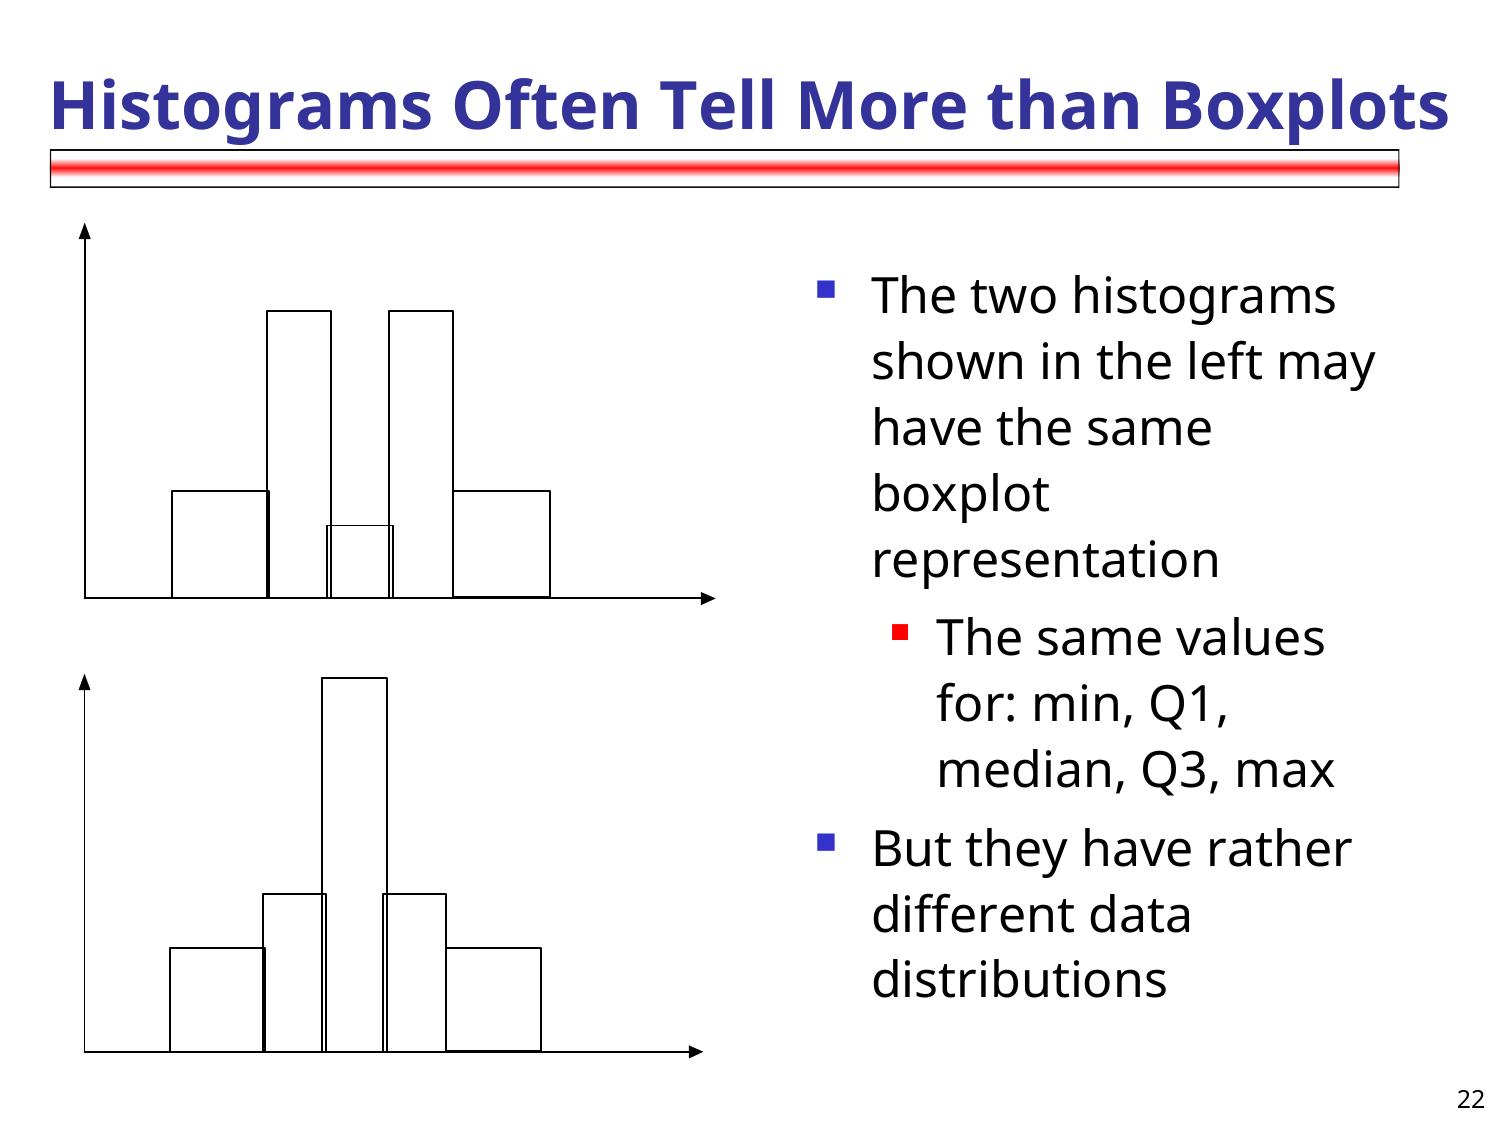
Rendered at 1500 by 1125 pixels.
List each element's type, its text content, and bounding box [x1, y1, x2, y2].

text_box <number> [1187, 1062, 1500, 1125]
text_box The two histograms shown in the left may have the same boxplot representation The same values for: min, Q1, median, Q3, max But they have rather different data distributions [800, 249, 1401, 1026]
text_box [75, 663, 713, 1063]
title Histograms Often Tell More than Boxplots [24, 0, 1476, 150]
text_box [75, 212, 726, 610]
